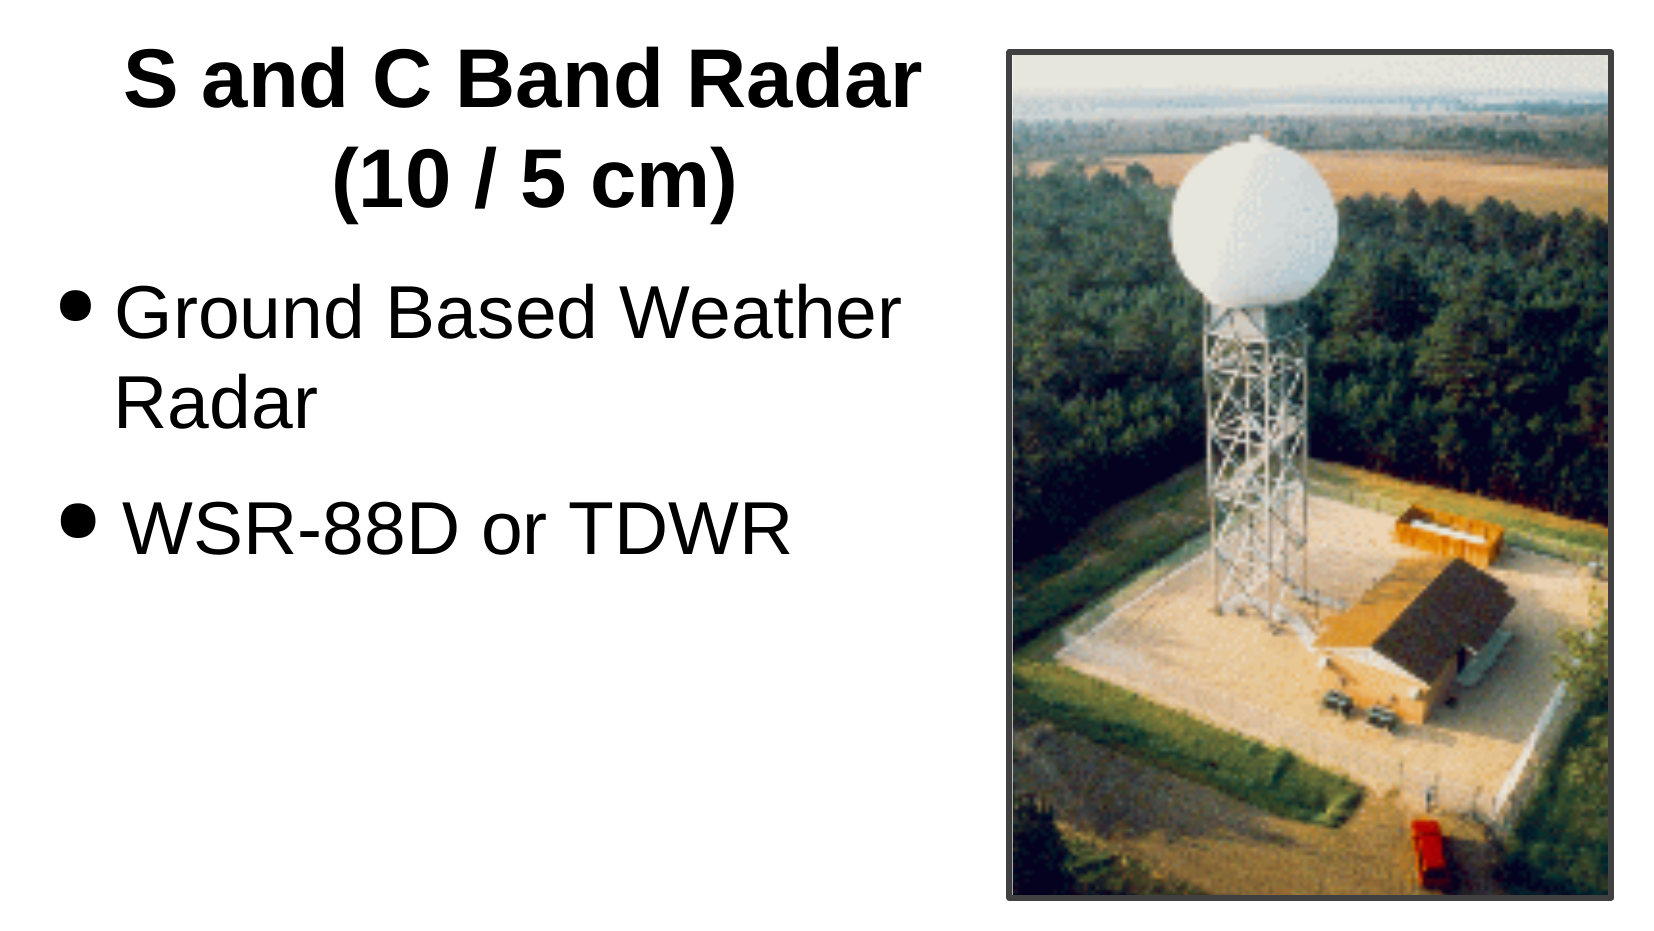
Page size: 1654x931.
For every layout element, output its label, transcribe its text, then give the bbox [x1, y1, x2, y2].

text_box Ground Based Weather Radar WSR-88D or TDWR [23, 256, 976, 578]
picture [1012, 55, 1609, 895]
title S and C Band Radar (10 / 5 cm) [0, 23, 1051, 226]
